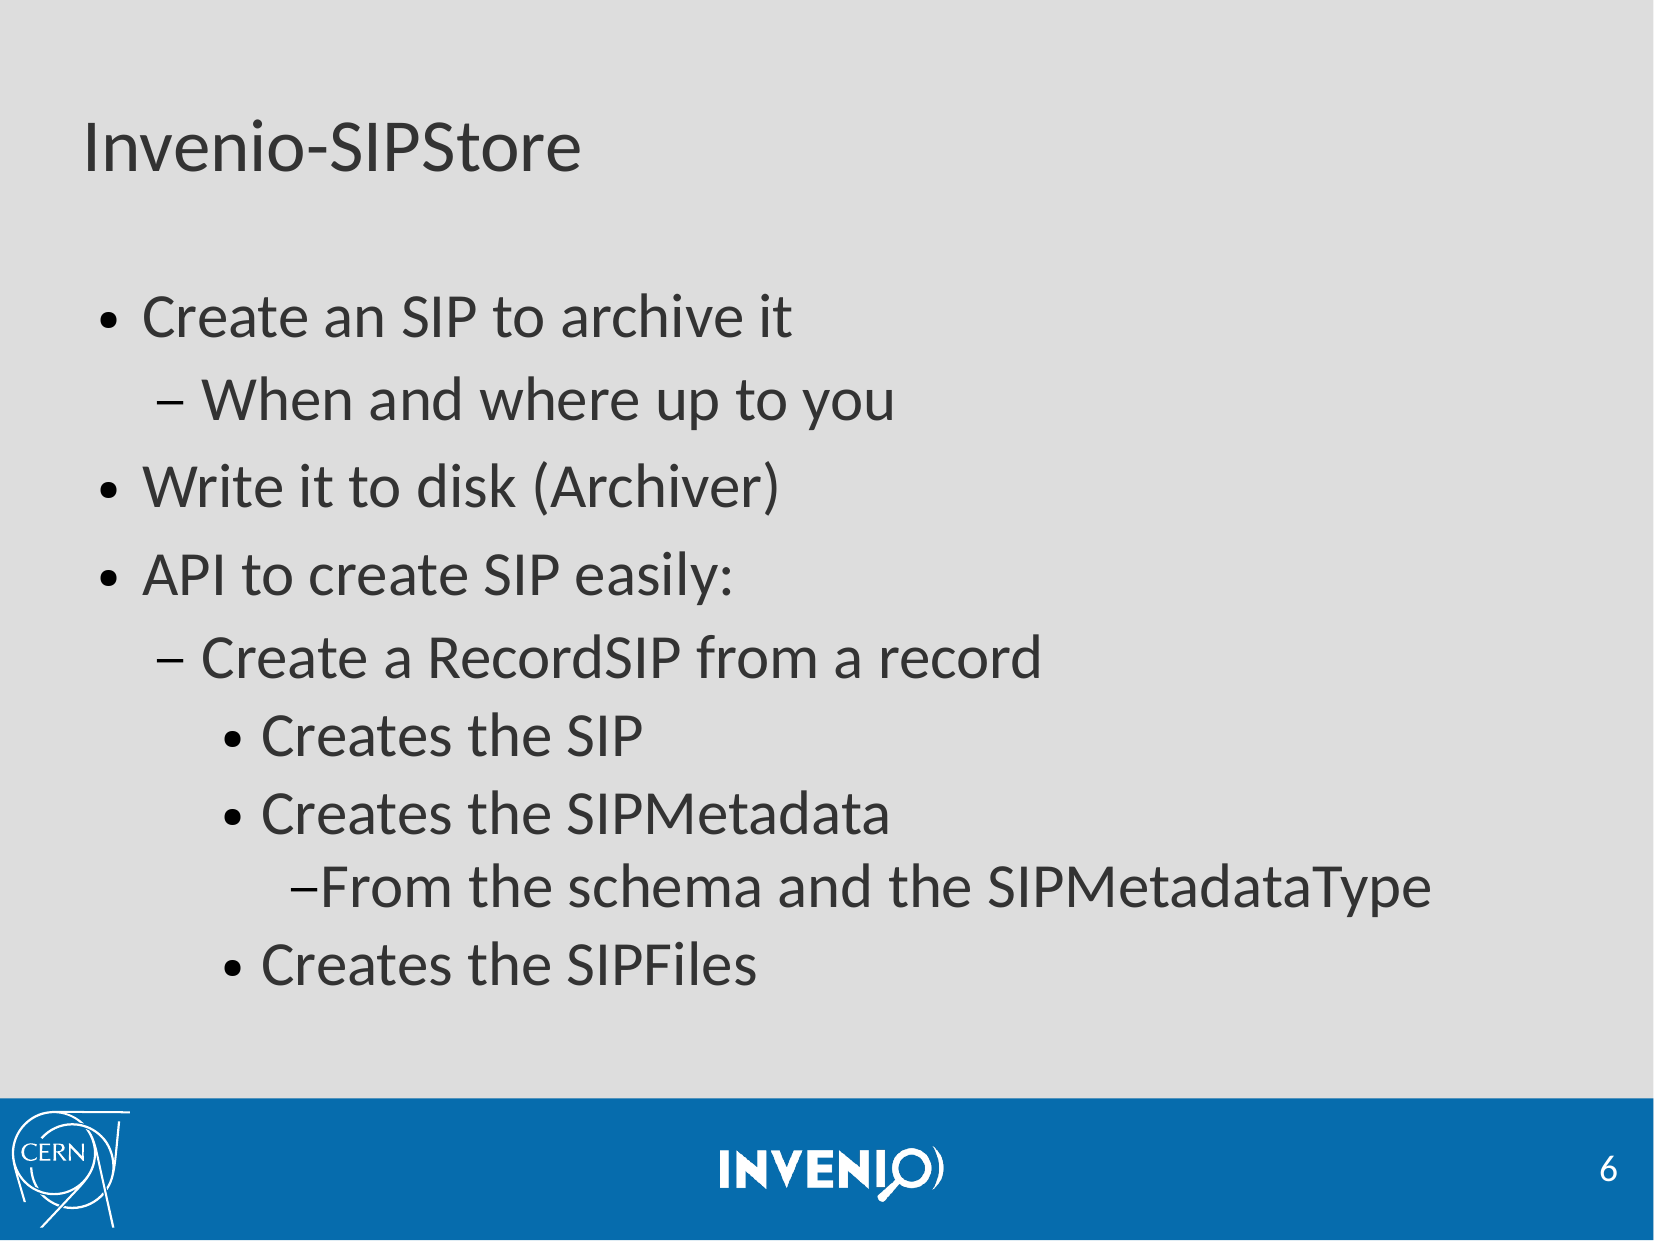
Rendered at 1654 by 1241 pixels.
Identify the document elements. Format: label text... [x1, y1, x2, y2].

list Create an SIP to archive it When and where up to you Write it to disk (Archiver) API to create SIP easily: Create a RecordSIP from a record Creates the SIP Creates the SIPMetadata From the schema and the SIPMetadataType Creates the SIPFiles [82, 290, 1571, 1010]
picture [720, 1145, 944, 1202]
title Invenio-SIPStore [82, 49, 1571, 257]
